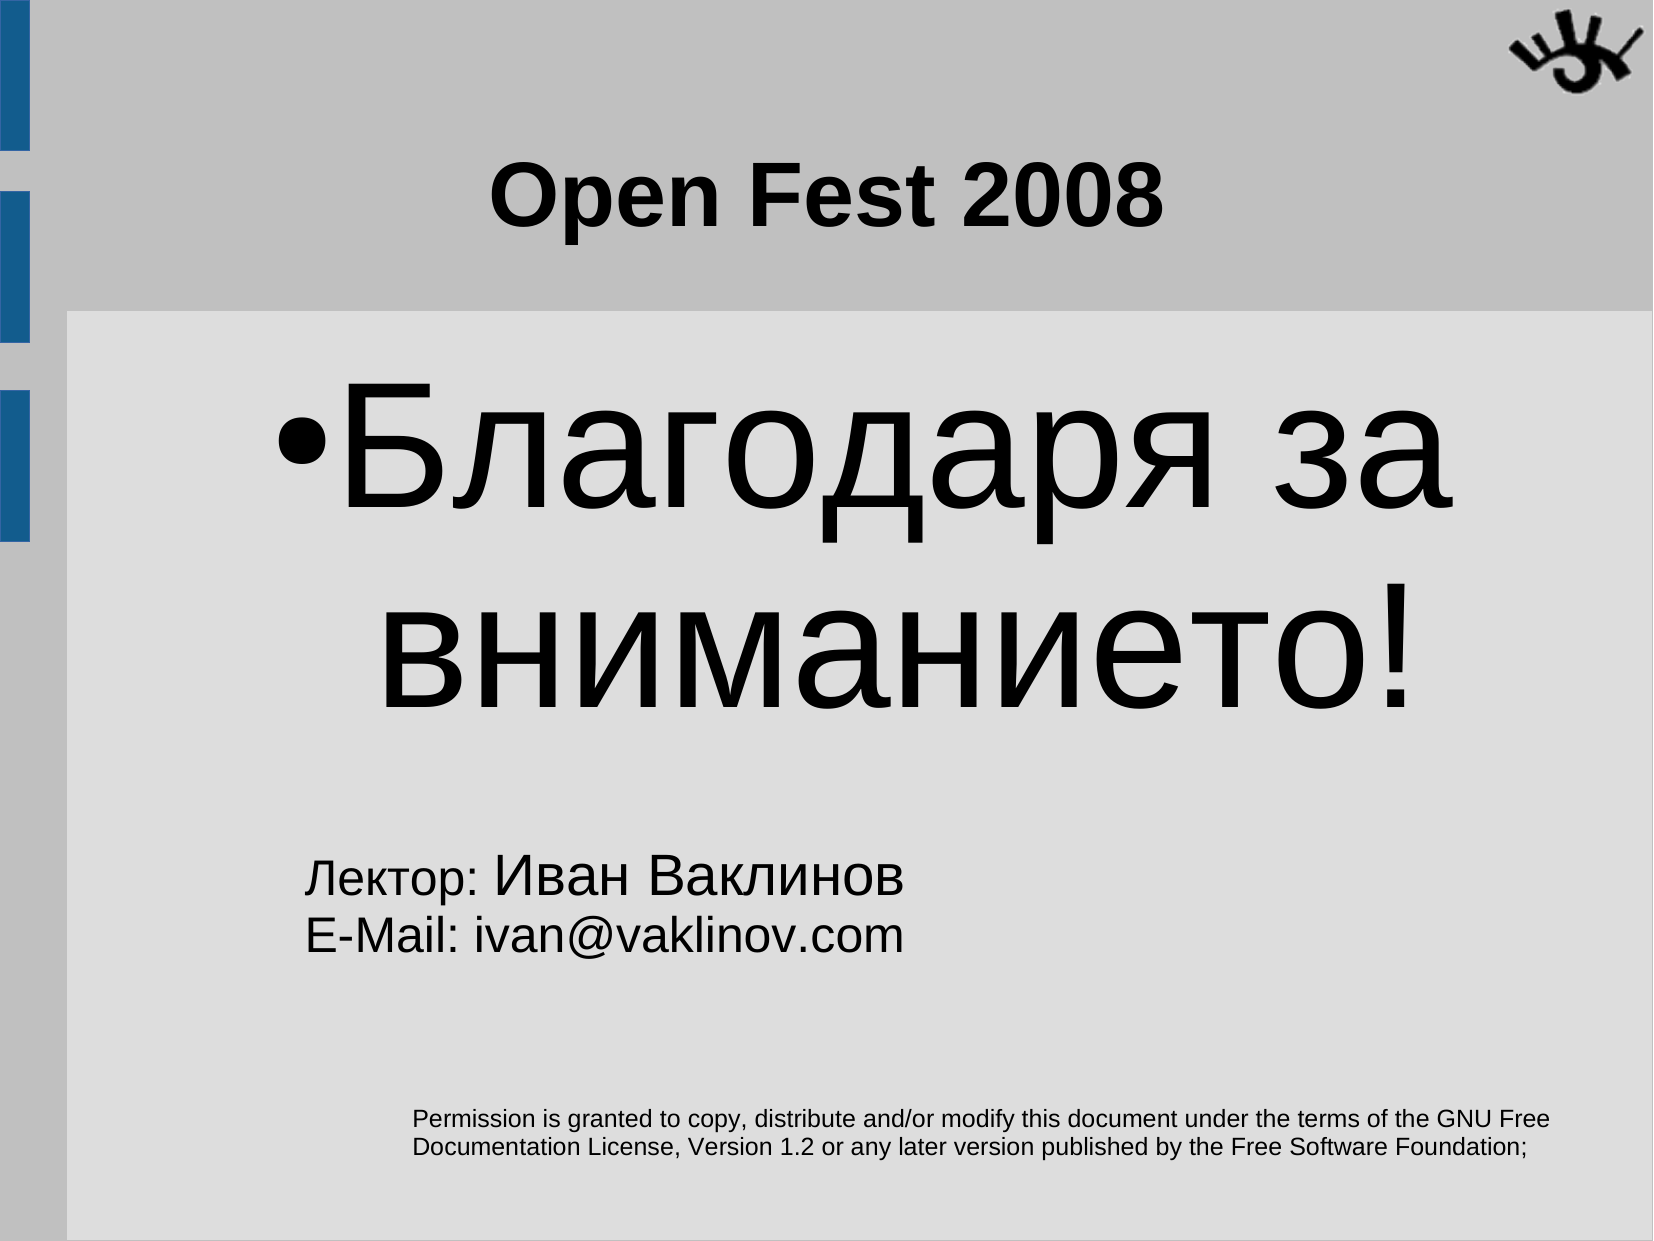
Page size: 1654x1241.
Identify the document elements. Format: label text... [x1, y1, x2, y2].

subtitle Благодаря за вниманието! [121, 317, 1534, 775]
picture [1488, 0, 1653, 104]
title Open Fest 2008 [121, 91, 1534, 299]
text_box Permission is granted to copy, distribute and/or modify this document under the terms of the GNU Free Documentation License, Version 1.2 or any later version published by the Free Software Foundation; [412, 1104, 1622, 1189]
text_box Лектор: Иван Ваклинов E-Mail: ivan@vaklinov.com [304, 842, 1357, 978]
